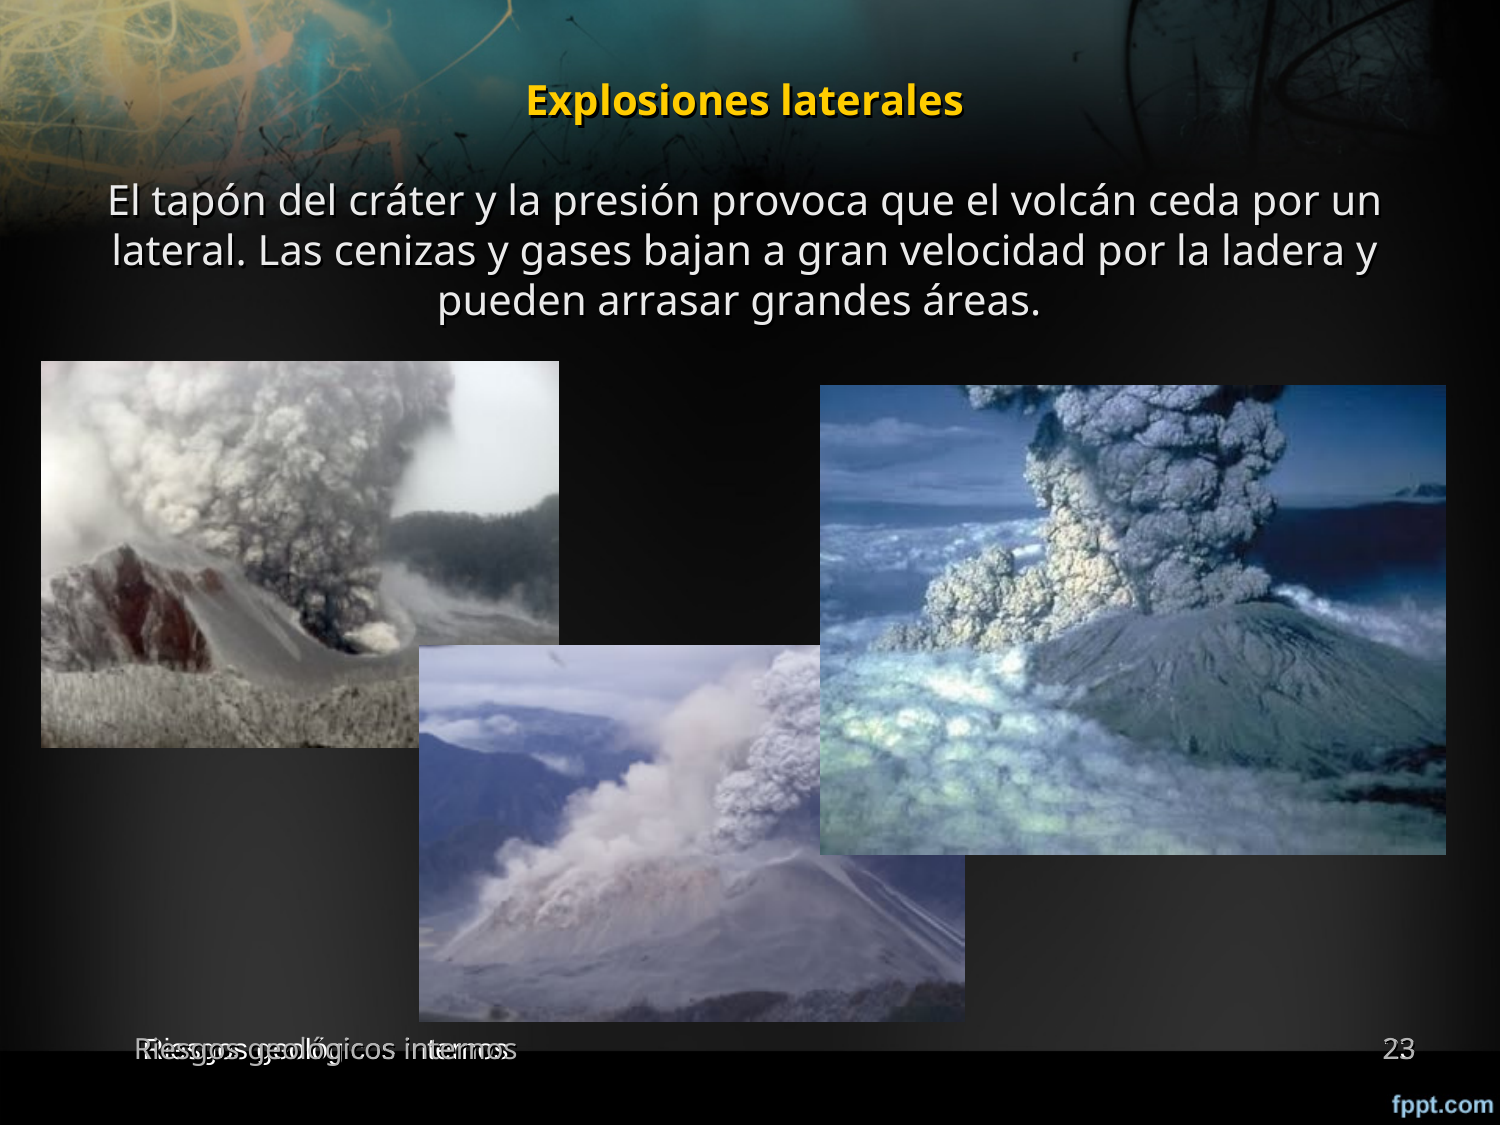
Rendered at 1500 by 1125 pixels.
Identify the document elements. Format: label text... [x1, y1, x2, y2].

text_box <número> [1080, 1023, 1431, 1102]
text_box Riesgos geológicos internos [88, 1023, 564, 1102]
text_box Explosiones laterales El tapón del cráter y la presión provoca que el volcán ceda por un lateral. Las cenizas y gases bajan a gran velocidad por la ladera y pueden arrasar grandes áreas. [88, 66, 1402, 332]
picture [0, 0, 1500, 1125]
